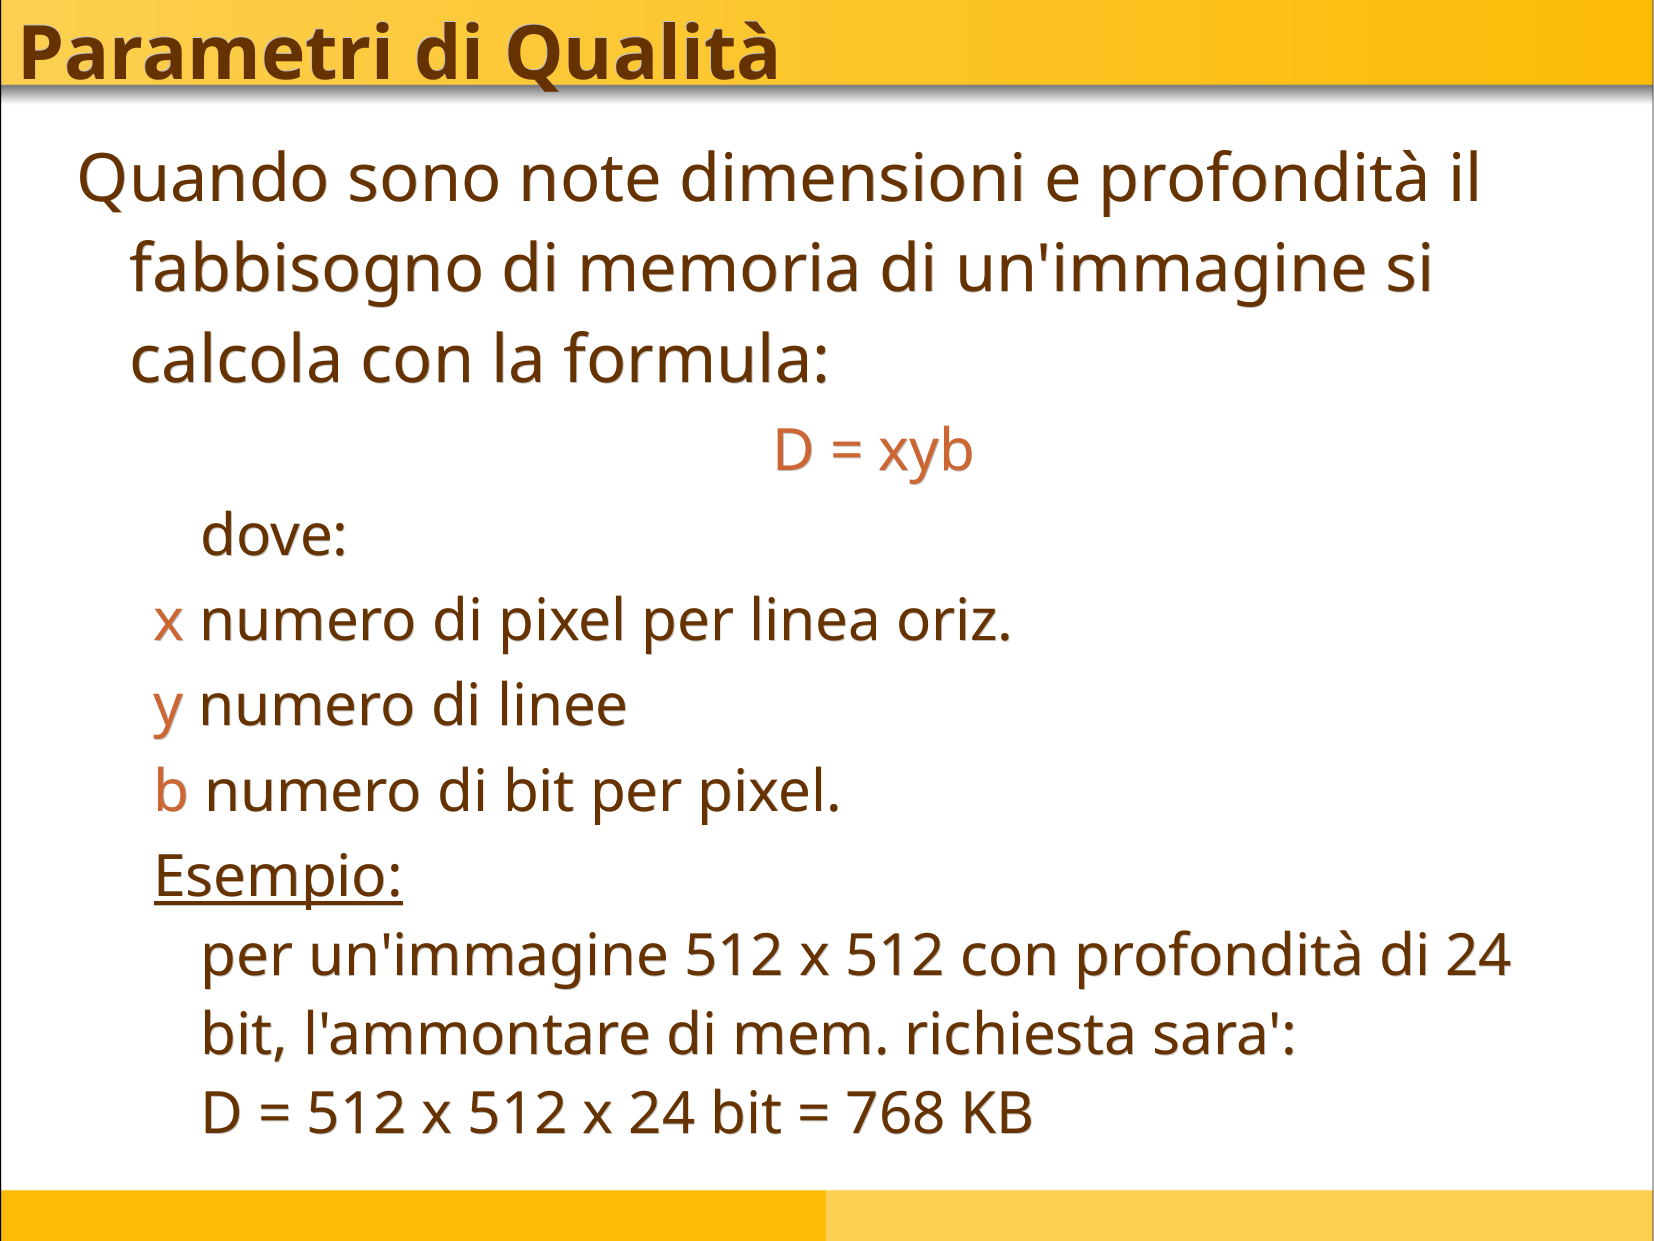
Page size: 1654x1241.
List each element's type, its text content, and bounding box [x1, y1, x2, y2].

list Quando sono note dimensioni e profondità il fabbisogno di memoria di un'immagine si calcola con la formula: D = xyb dove: x numero di pixel per linea oriz. y numero di linee b numero di bit per pixel. Esempio: per un'immagine 512 x 512 con profondità di 24 bit, l'ammontare di mem. richiesta sara': D = 512 x 512 x 24 bit = 768 KB [59, 129, 1595, 1053]
picture [0, 0, 1654, 1241]
title Parametri di Qualità [0, 0, 1477, 88]
